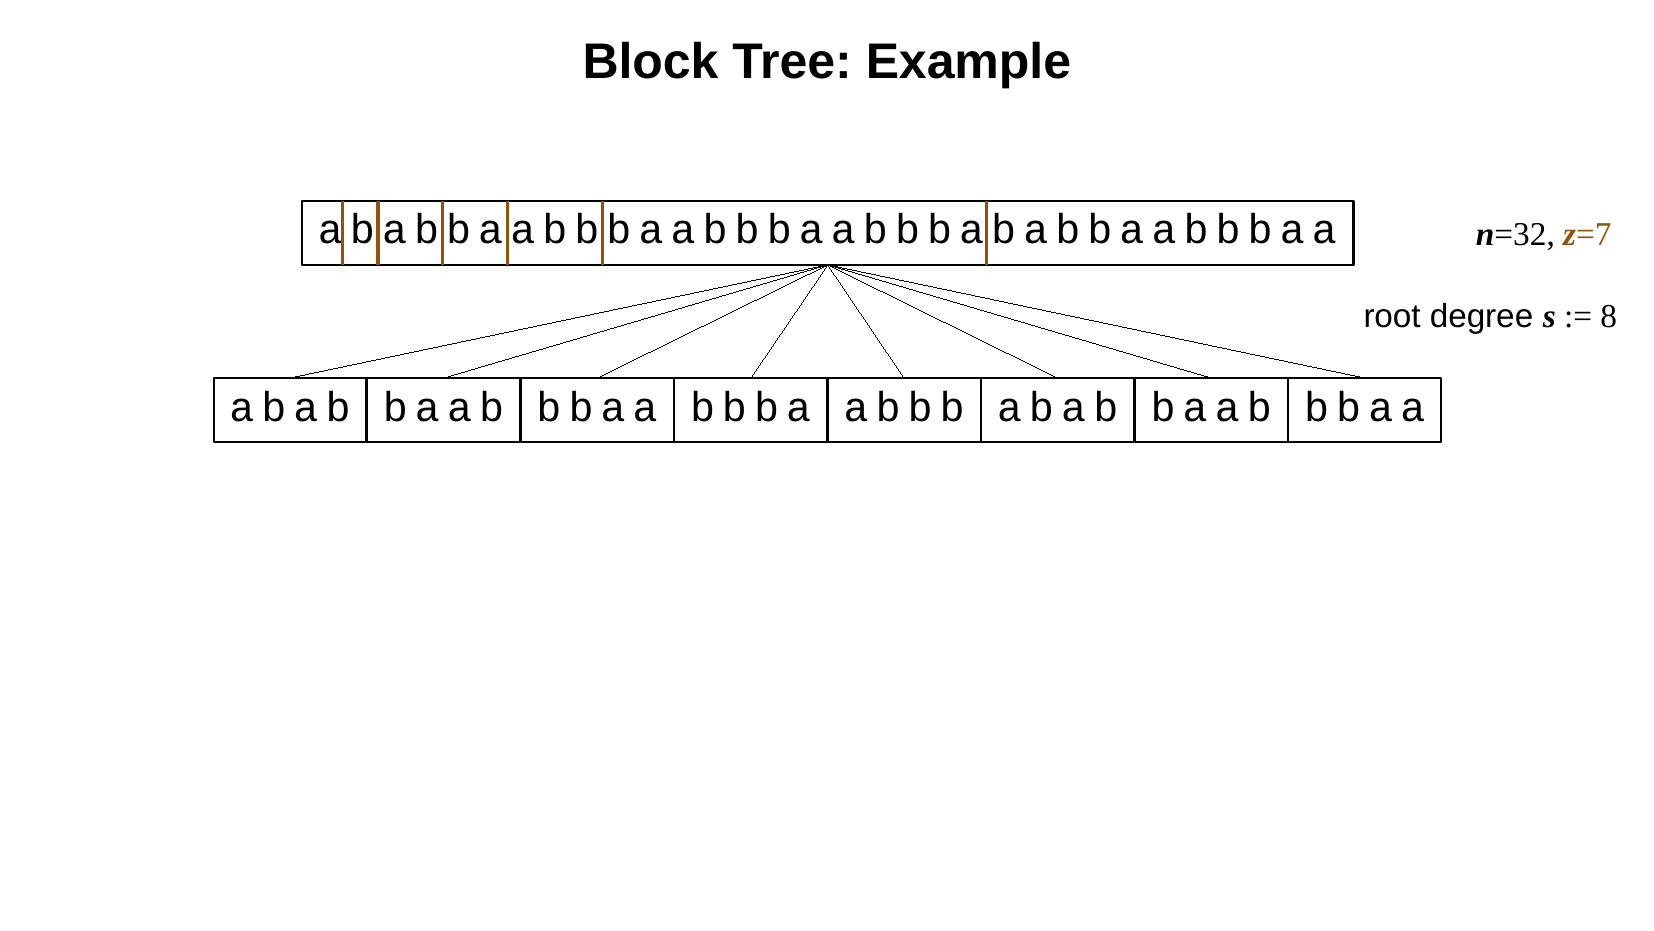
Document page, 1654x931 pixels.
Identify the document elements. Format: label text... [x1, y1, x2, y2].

text_box abbb [827, 377, 980, 443]
text_box bbaa [1288, 378, 1442, 443]
text_box abab [213, 377, 366, 443]
text_box ababbaabbbaabbbaabbbababbaabbbaa [302, 200, 343, 265]
text_box root degree s := 8 [1348, 290, 1632, 343]
text_box ababbaabbbaabbbaabbbababbaabbbaa [988, 200, 1354, 265]
text_box ababbaabbbaabbbaabbbababbaabbbaa [380, 200, 443, 265]
text_box bbba [674, 378, 827, 443]
text_box n=32, z=7 [1461, 207, 1627, 260]
text_box ababbaabbbaabbbaabbbababbaabbbaa [604, 200, 987, 265]
text_box Block Tree: Example [567, 0, 1087, 125]
text_box ababbaabbbaabbbaabbbababbaabbbaa [344, 200, 379, 265]
text_box bbaa [520, 377, 673, 443]
text_box baab [1134, 377, 1287, 443]
text_box baab [367, 378, 520, 443]
text_box ababbaabbbaabbbaabbbababbaabbbaa [509, 200, 603, 265]
text_box abab [981, 378, 1134, 443]
text_box ababbaabbbaabbbaabbbababbaabbbaa [444, 200, 508, 265]
